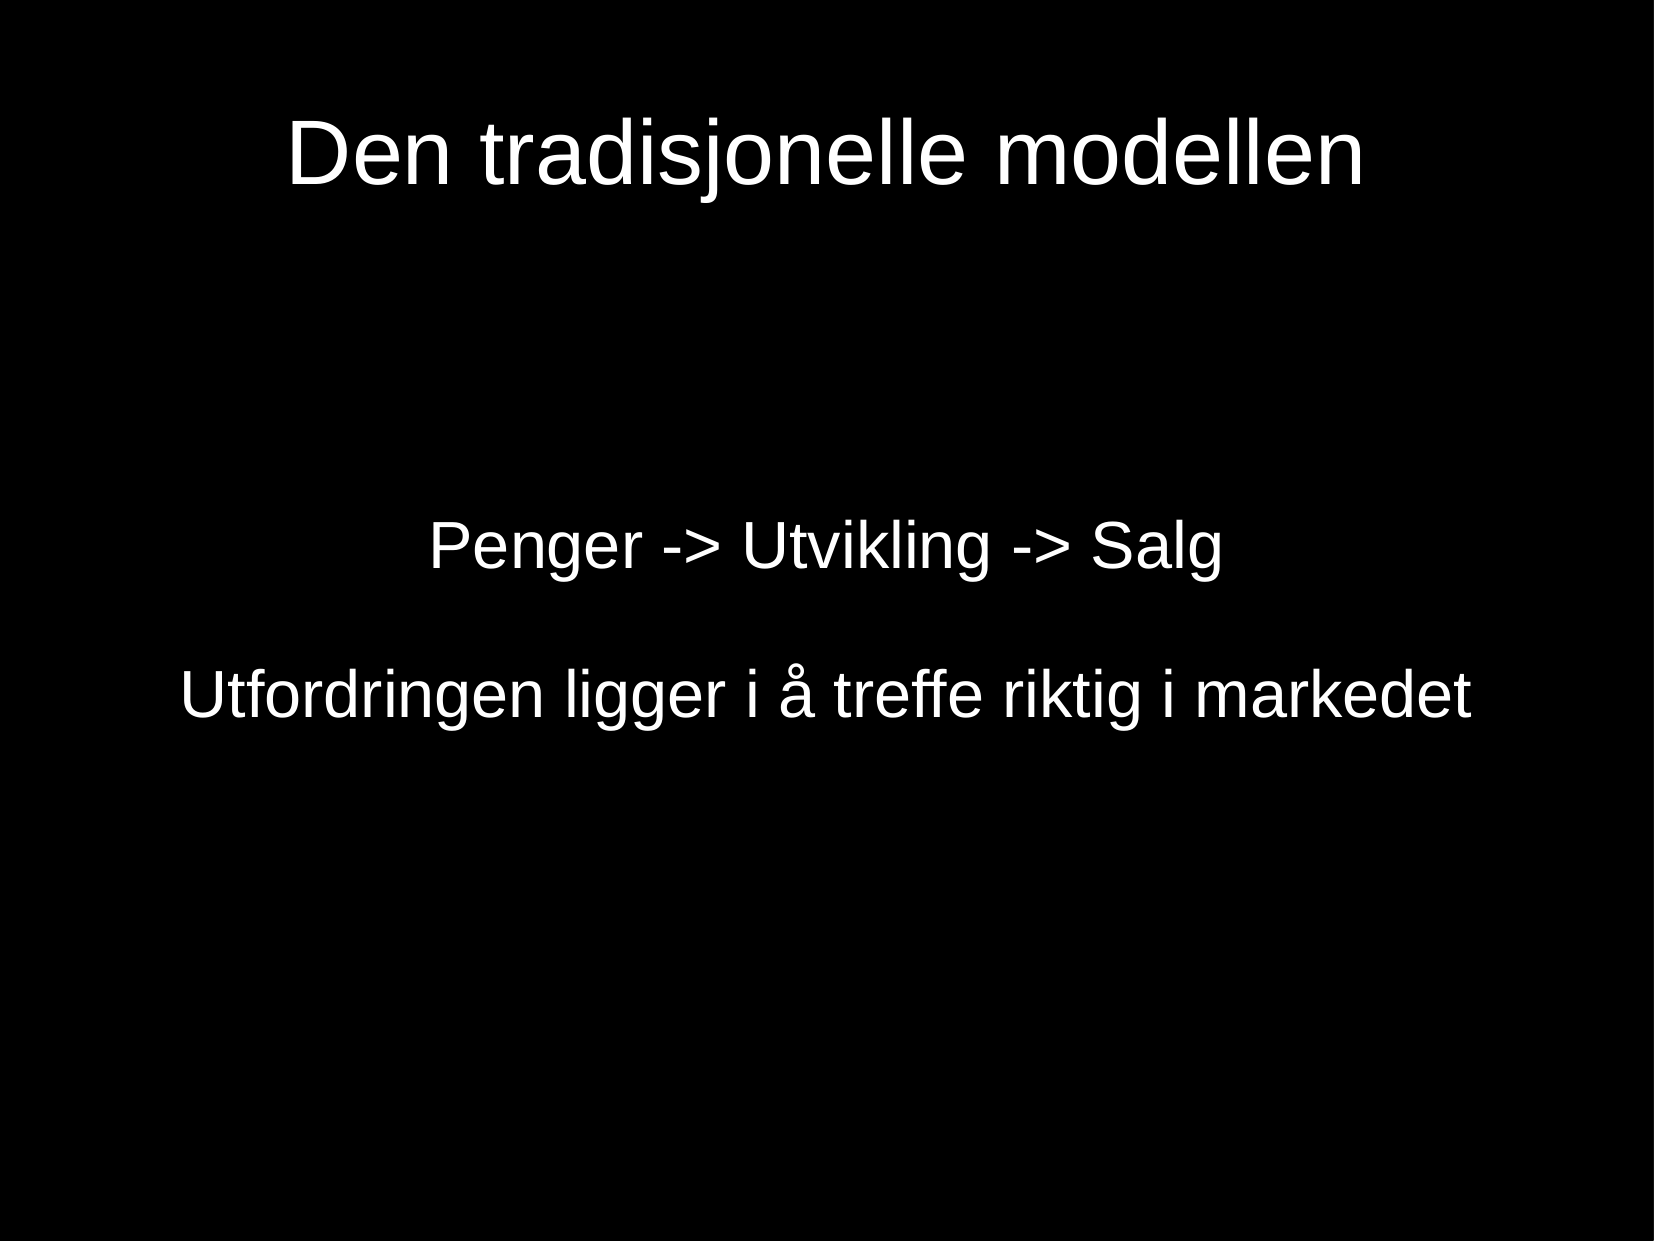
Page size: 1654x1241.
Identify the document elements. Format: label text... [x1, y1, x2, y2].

subtitle Penger -> Utvikling -> Salg Utfordringen ligger i å treffe riktig i markedet [82, 0, 1571, 1241]
